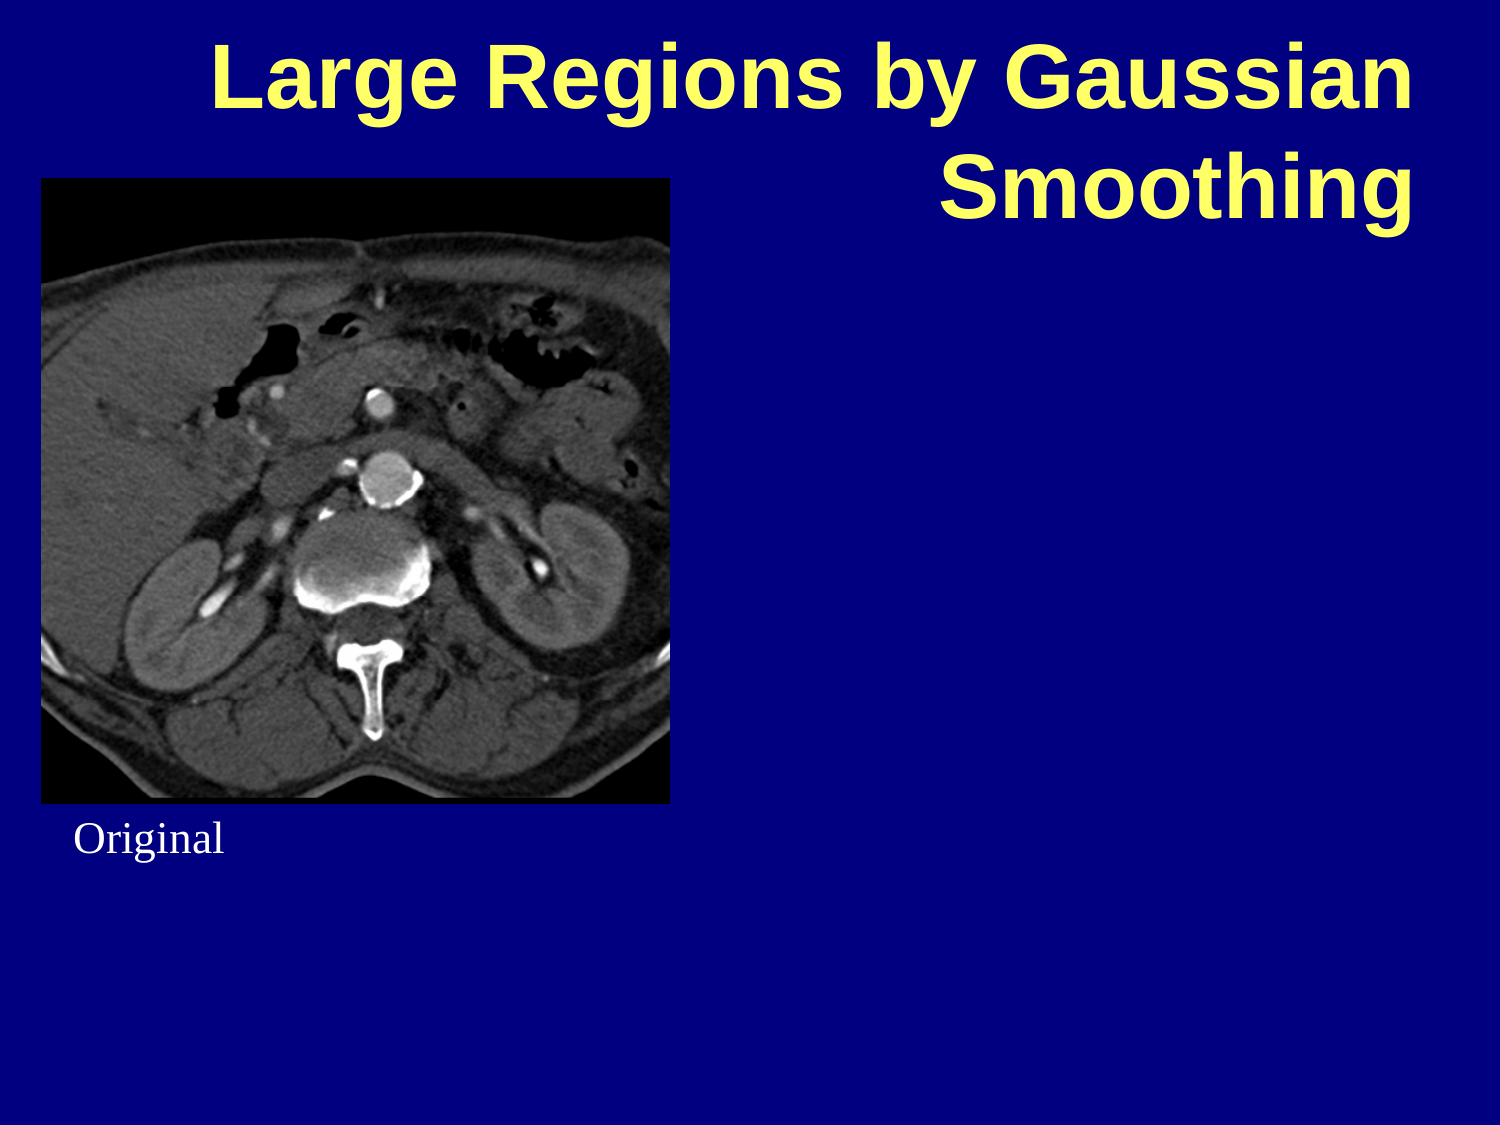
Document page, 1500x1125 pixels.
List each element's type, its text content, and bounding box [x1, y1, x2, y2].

title Large Regions by Gaussian Smoothing [106, 21, 1418, 235]
text_box Original [73, 808, 264, 860]
picture [41, 178, 670, 804]
